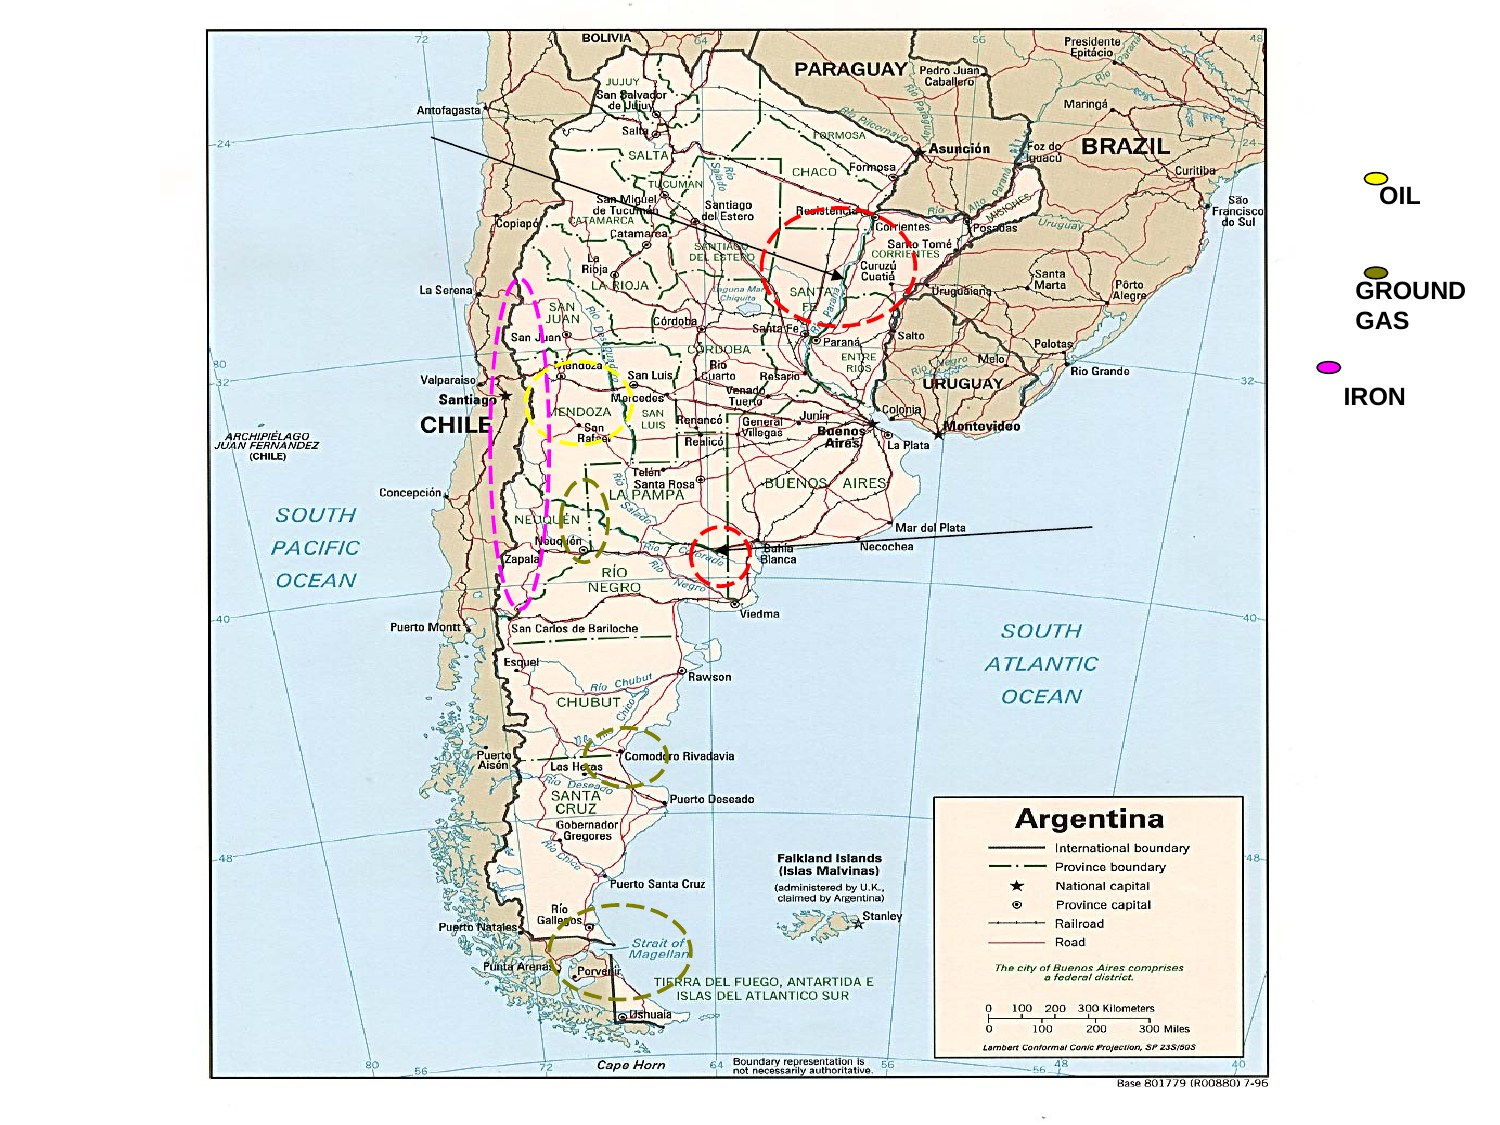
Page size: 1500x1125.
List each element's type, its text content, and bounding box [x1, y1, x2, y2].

text_box OIL [1364, 172, 1471, 218]
text_box IRON [1328, 373, 1448, 419]
picture [159, 0, 1317, 1125]
text_box [1316, 361, 1341, 374]
text_box GROUND GAS [1340, 267, 1500, 342]
